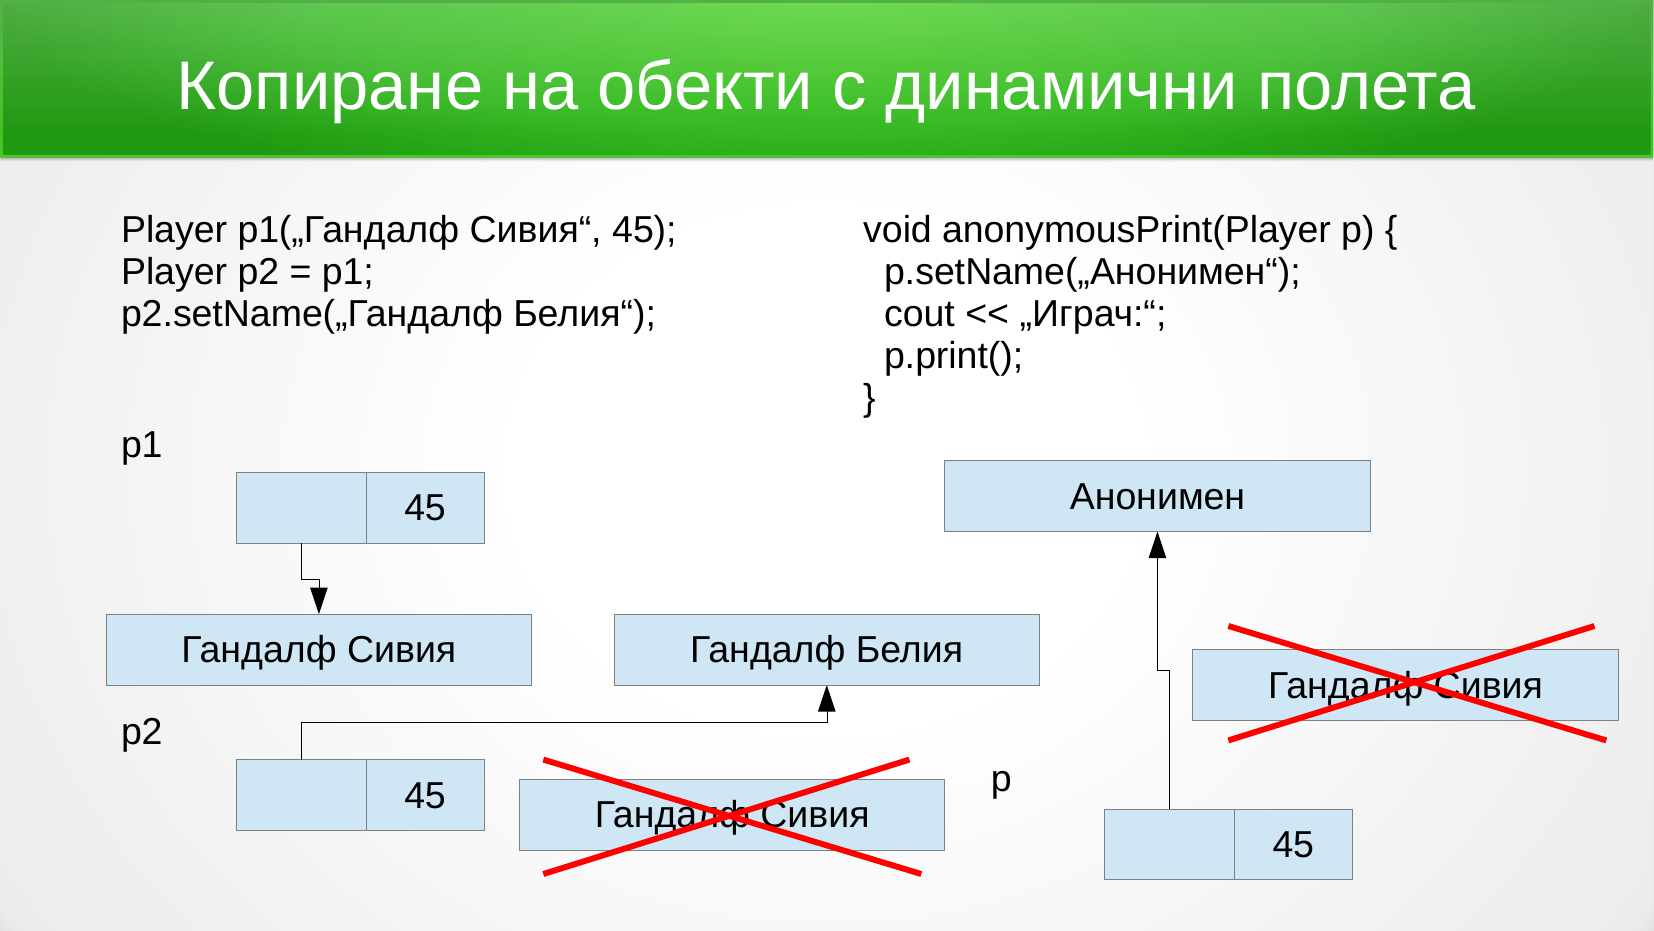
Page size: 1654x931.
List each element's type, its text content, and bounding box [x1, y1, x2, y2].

text_box void anonymousPrint(Player p) { p.setName(„Анонимен“); cout << „Играч:“; p.print(); } [848, 200, 1595, 426]
text_box p [976, 750, 1027, 807]
text_box Гандалф Сивия [1304, 688, 1528, 721]
text_box Гандалф Сивия [631, 822, 831, 851]
text_box [236, 759, 366, 831]
text_box Гандалф Сивия [1438, 649, 1619, 721]
text_box Гандалф Сивия [519, 779, 691, 851]
text_box p1 [106, 415, 178, 473]
text_box Player p1(„Гандалф Сивия“, 45); Player p2 = p1; p2.setName(„Гандалф Белия“); [106, 200, 820, 384]
text_box 45 [366, 472, 485, 544]
text_box Гандалф Сивия [1318, 649, 1507, 678]
text_box Анонимен [944, 460, 1371, 532]
text_box 45 [366, 759, 485, 831]
title Копиране на обекти с динамични полета [82, 37, 1571, 135]
text_box [1104, 809, 1234, 880]
text_box Гандалф Сивия [621, 779, 834, 810]
text_box [236, 472, 366, 544]
text_box Гандалф Сивия [765, 779, 945, 851]
text_box Гандалф Сивия [1192, 649, 1386, 721]
text_box p2 [106, 702, 178, 760]
text_box Гандалф Белия [614, 614, 1040, 686]
text_box Гандалф Сивия [106, 614, 532, 686]
text_box 45 [1234, 809, 1353, 880]
